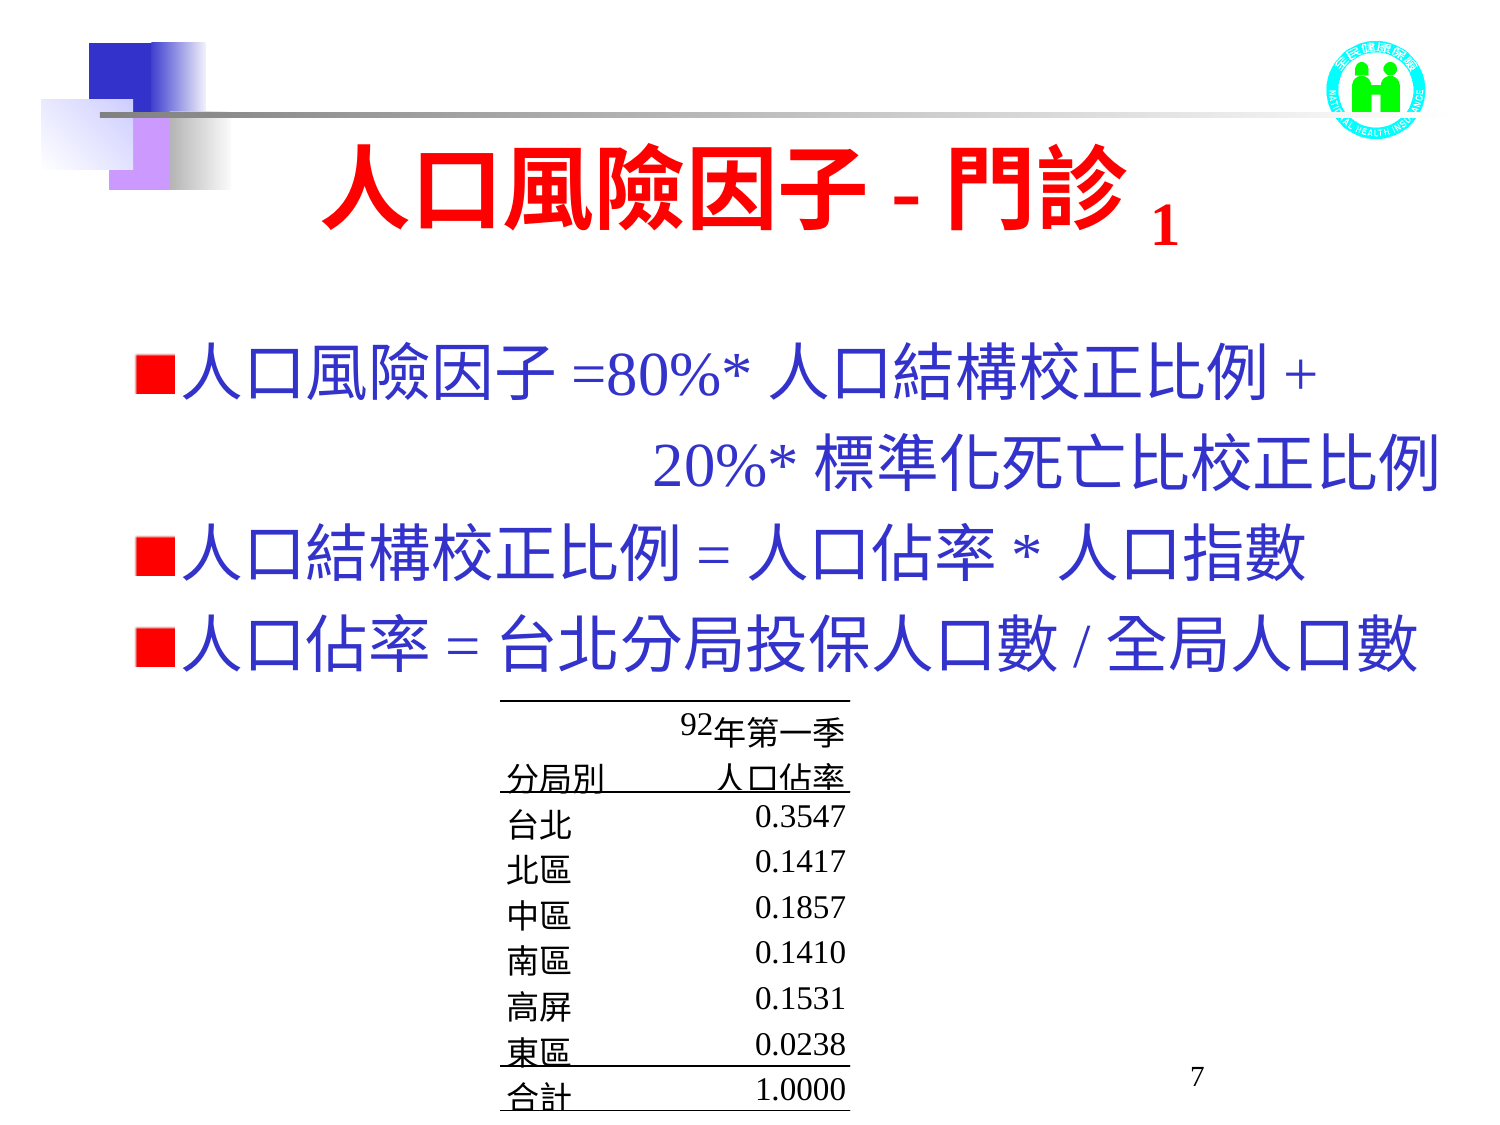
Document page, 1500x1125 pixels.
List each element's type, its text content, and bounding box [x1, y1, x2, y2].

chart [500, 699, 853, 1113]
list 人口風險因子=80%*人口結構校正比例+ 20%*標準化死亡比校正比例 人口結構校正比例=人口佔率*人口指數 人口佔率=台北分局投保人口數/全局人口數 [112, 324, 1476, 725]
title 人口風險因子-門診1 [112, 99, 1388, 288]
text_box [1175, 1050, 1488, 1125]
